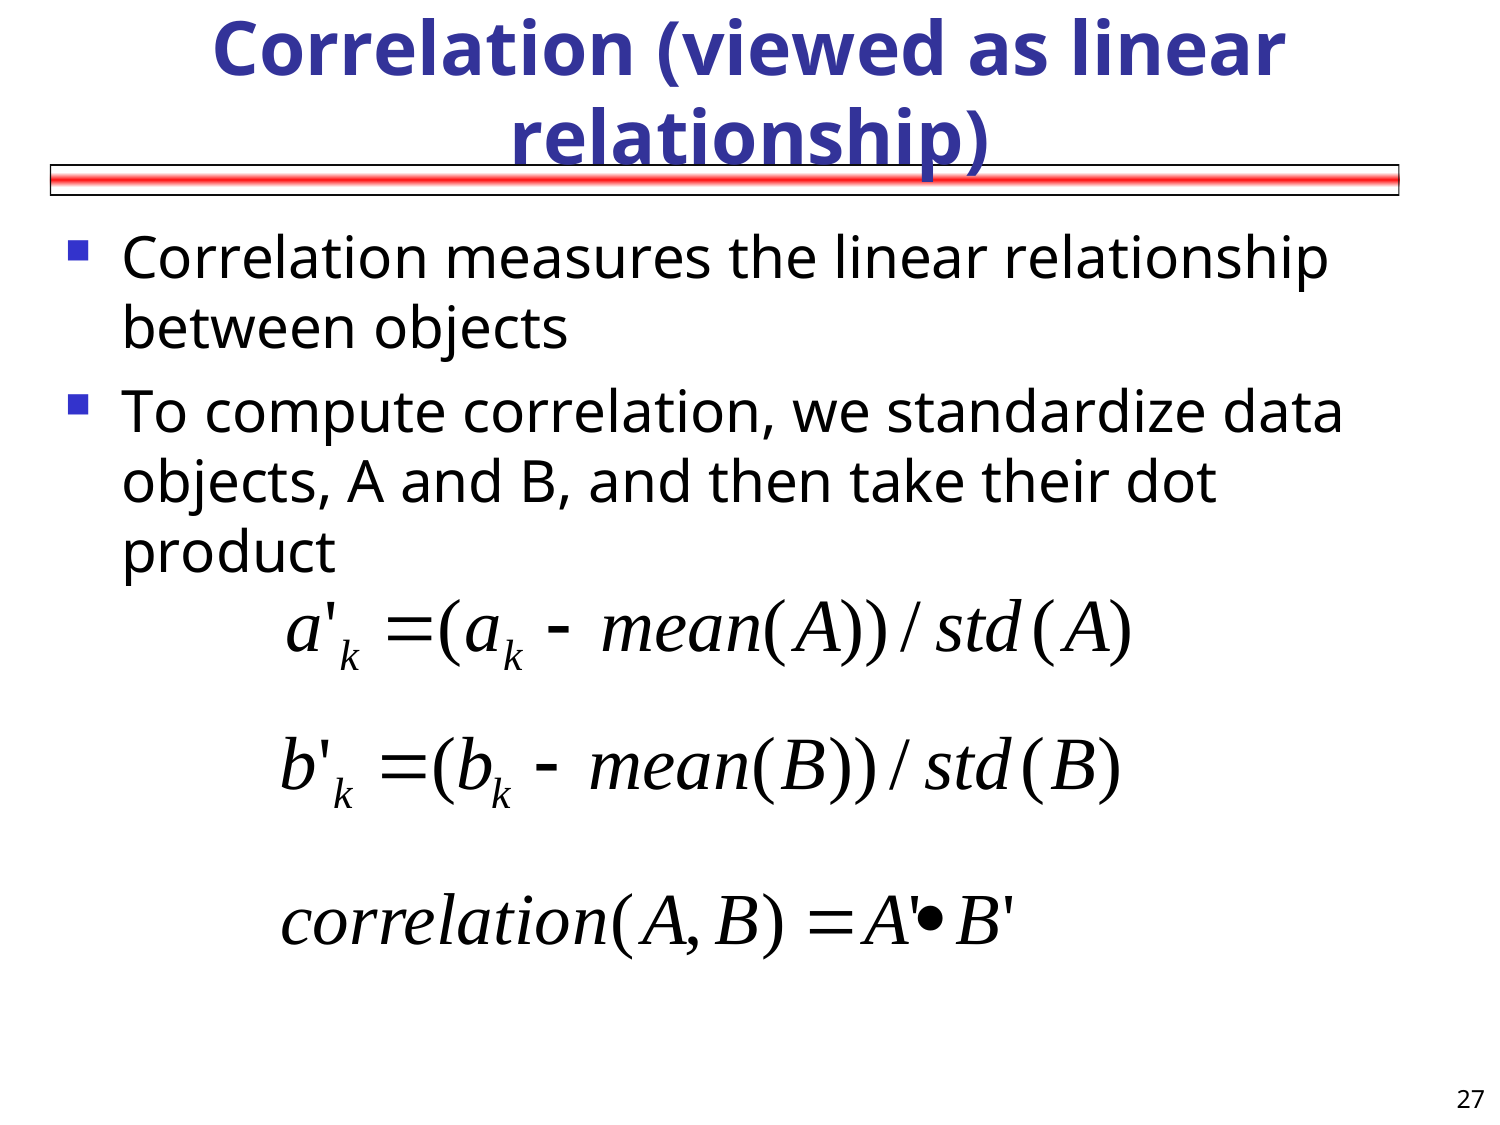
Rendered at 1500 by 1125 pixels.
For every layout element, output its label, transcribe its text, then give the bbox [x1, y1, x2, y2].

list Correlation measures the linear relationship between objects To compute correlation, we standardize data objects, A and B, and then take their dot product [49, 212, 1425, 1063]
chart [270, 877, 1026, 976]
title Correlation (viewed as linear relationship) [0, 0, 1500, 188]
text_box <number> [1187, 1062, 1500, 1125]
chart [270, 714, 1134, 828]
chart [273, 576, 1147, 690]
